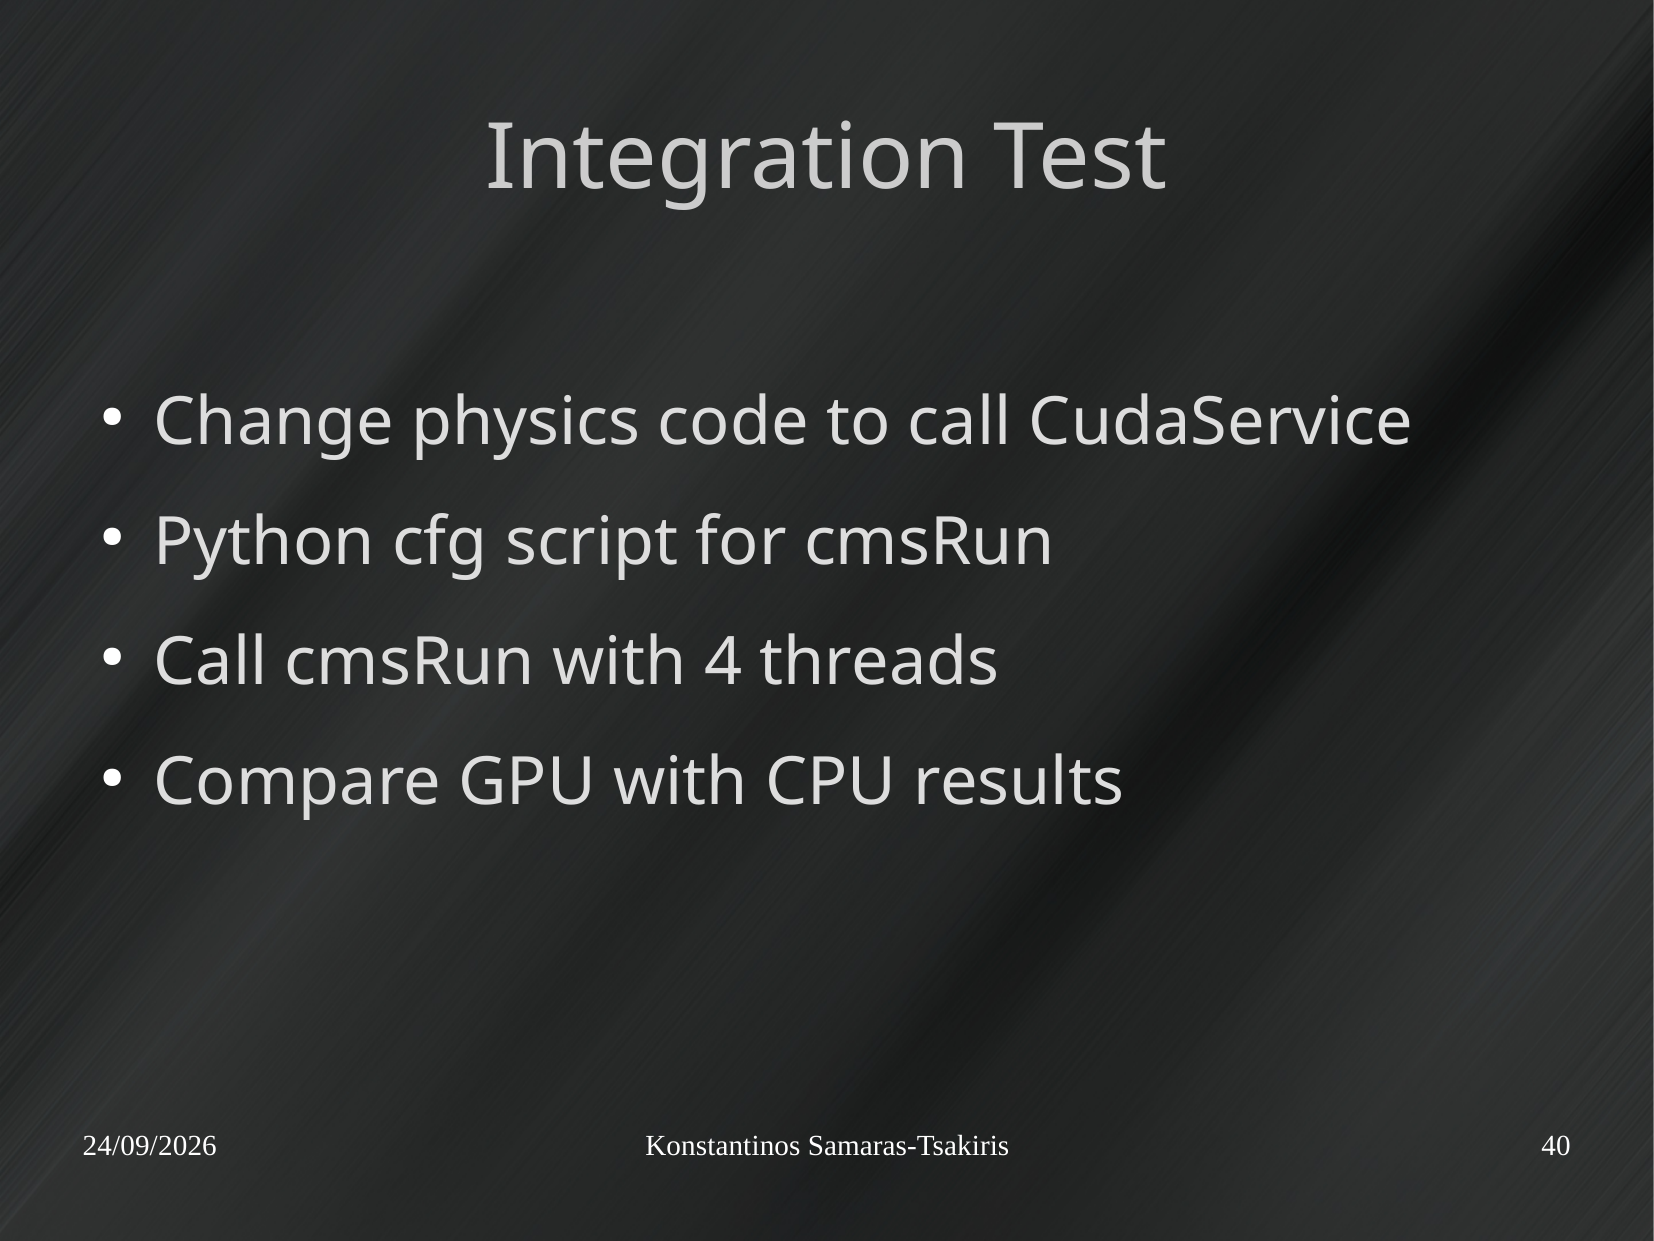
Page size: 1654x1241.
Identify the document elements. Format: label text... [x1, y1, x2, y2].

picture [0, 0, 1654, 1241]
list Change physics code to call CudaService Python cfg script for cmsRun Call cmsRun with 4 threads Compare GPU with CPU results [82, 372, 1571, 1066]
title Integration Test [82, 49, 1571, 257]
